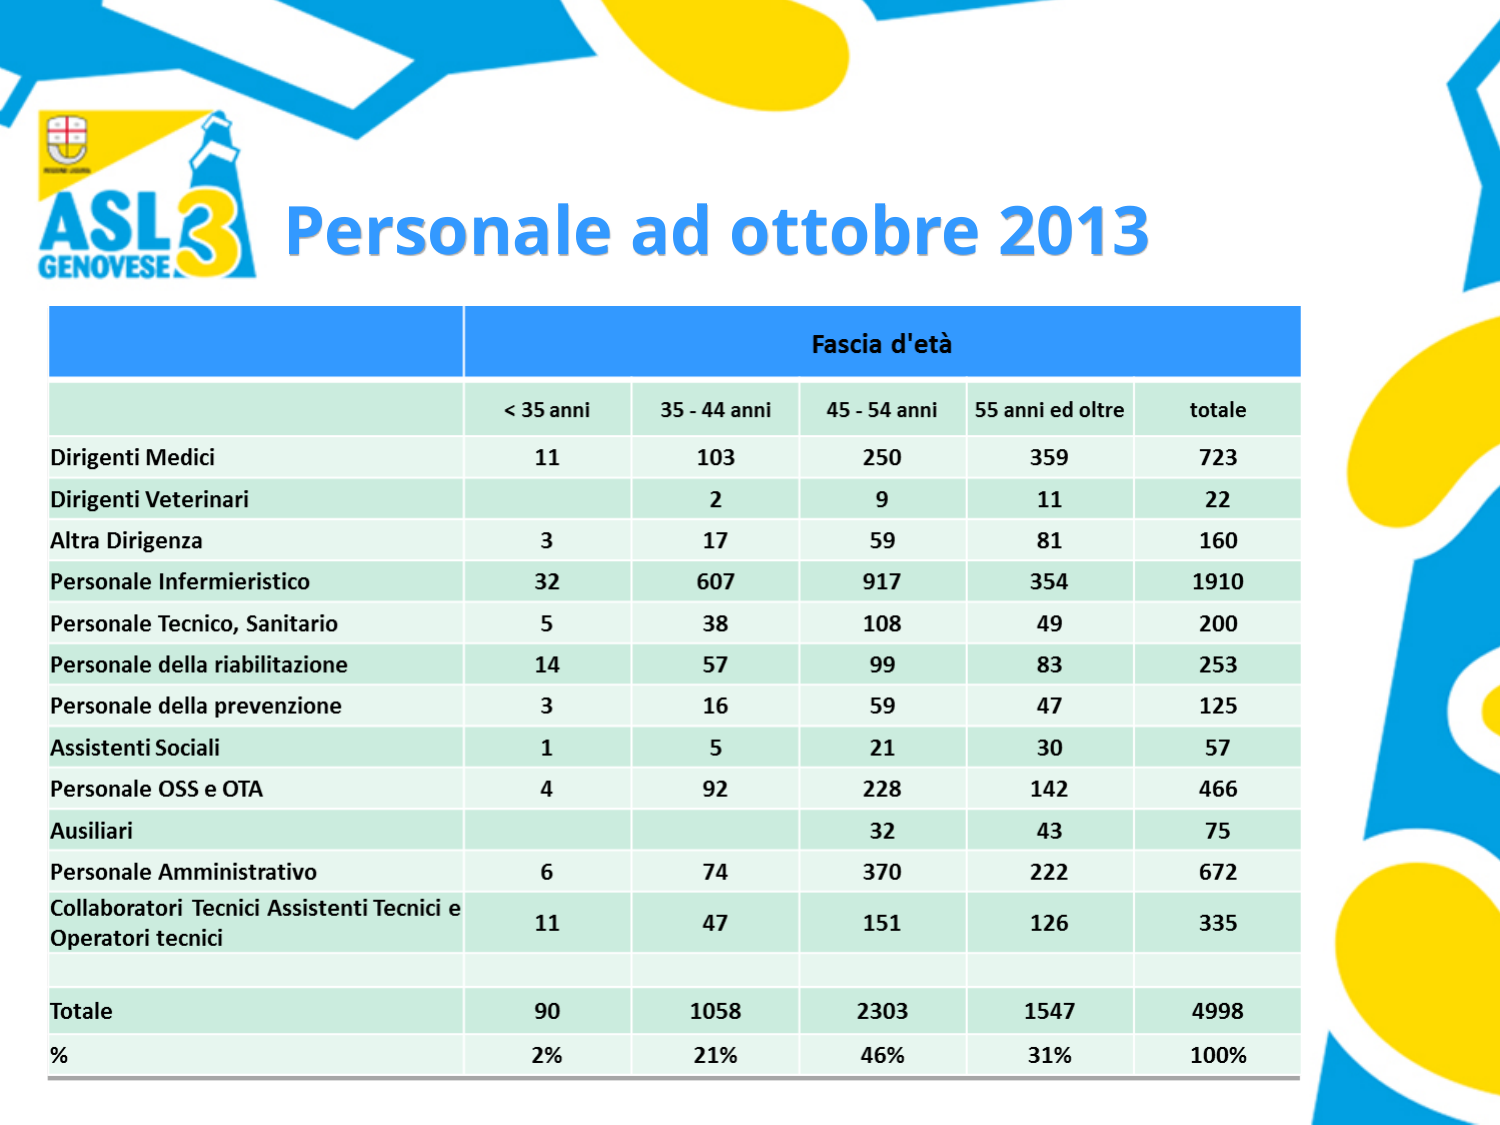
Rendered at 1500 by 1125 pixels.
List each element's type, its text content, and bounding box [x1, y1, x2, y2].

title Personale ad ottobre 2013 [268, 157, 1202, 299]
picture [34, 305, 1302, 1087]
